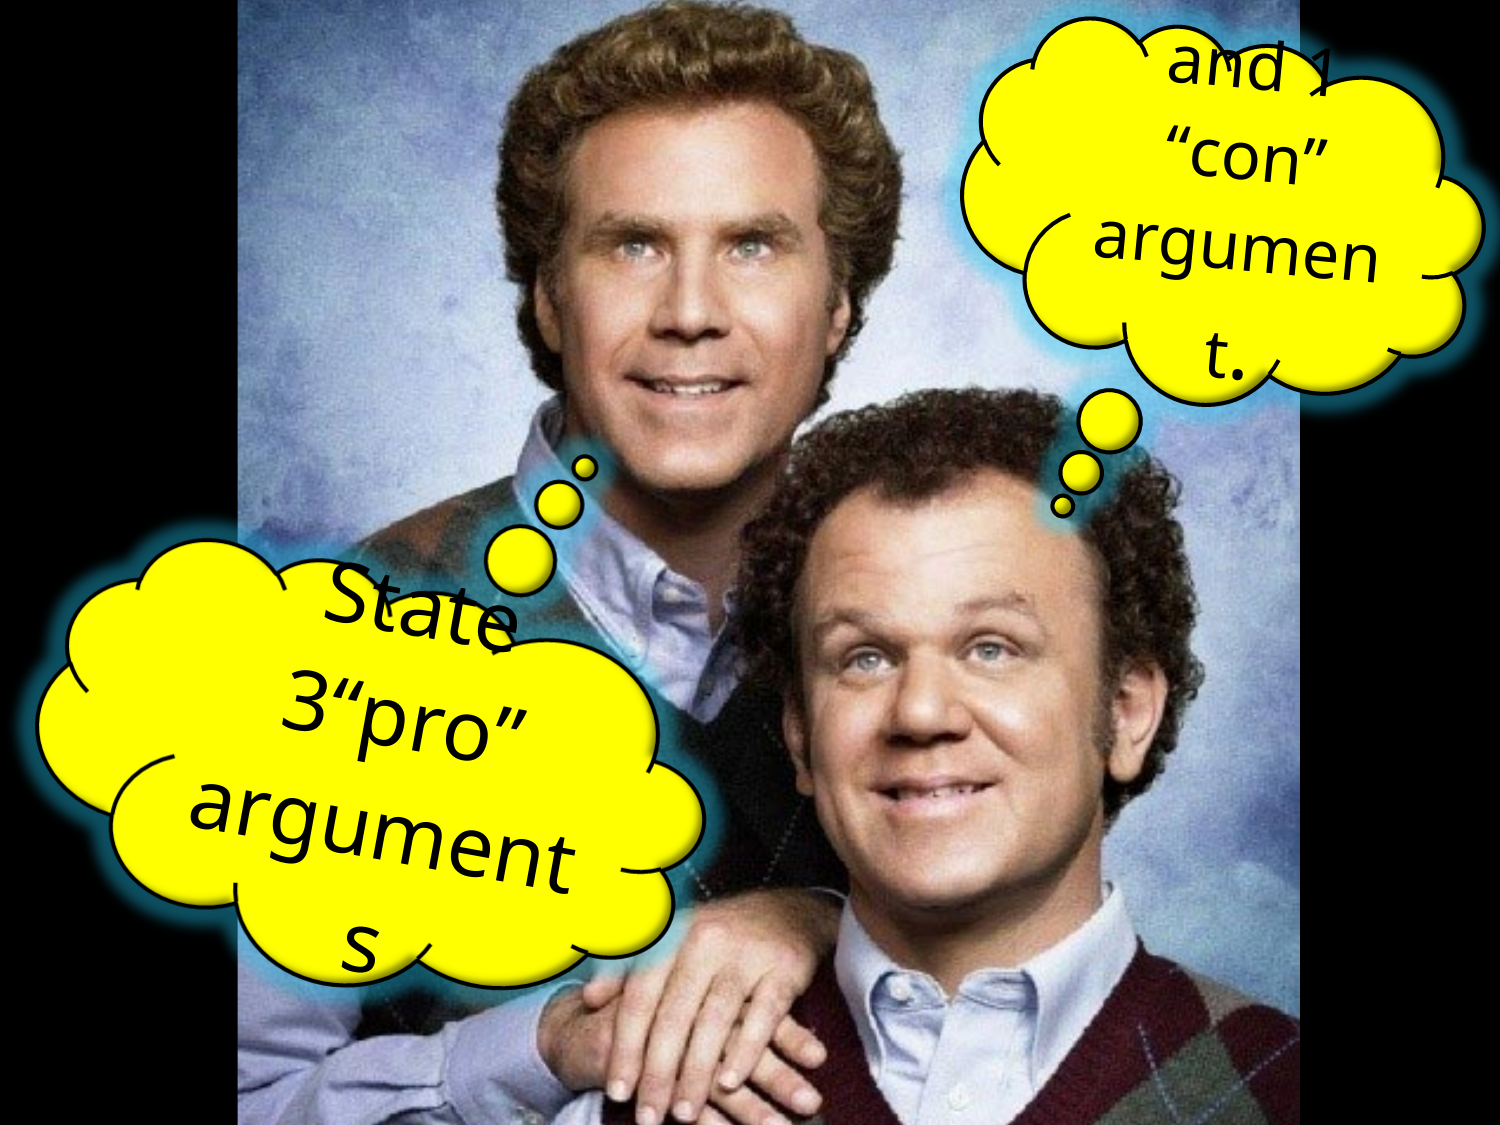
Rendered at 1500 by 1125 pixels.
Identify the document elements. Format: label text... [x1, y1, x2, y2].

text_box and 1 “con” argument. [1059, 72, 1423, 349]
text_box State 3“pro” arguments [153, 599, 635, 946]
picture [0, 0, 1500, 1125]
